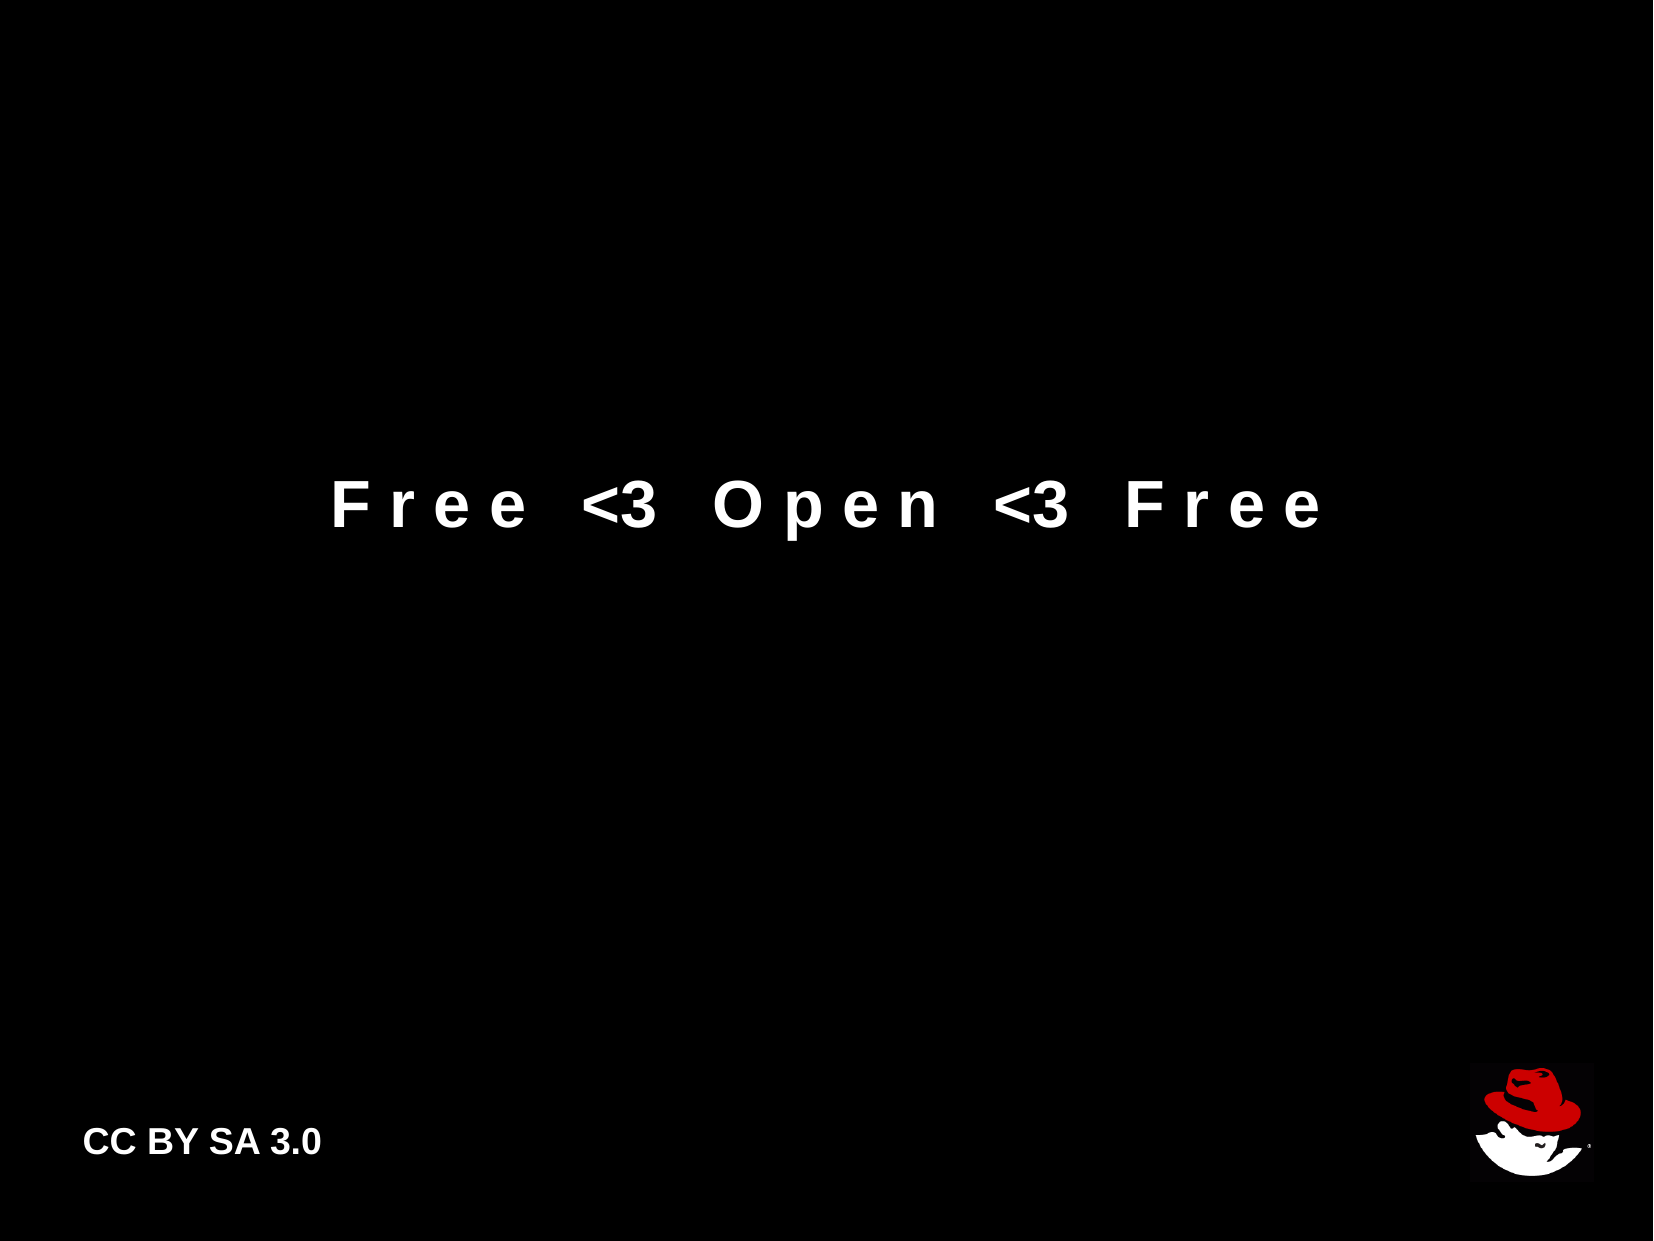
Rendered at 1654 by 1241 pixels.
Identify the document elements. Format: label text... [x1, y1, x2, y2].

text_box CC BY SA 3.0 [82, 1109, 1571, 1174]
picture [1470, 1063, 1594, 1182]
subtitle F r e e <3 O p e n <3 F r e e [82, 49, 1571, 1109]
